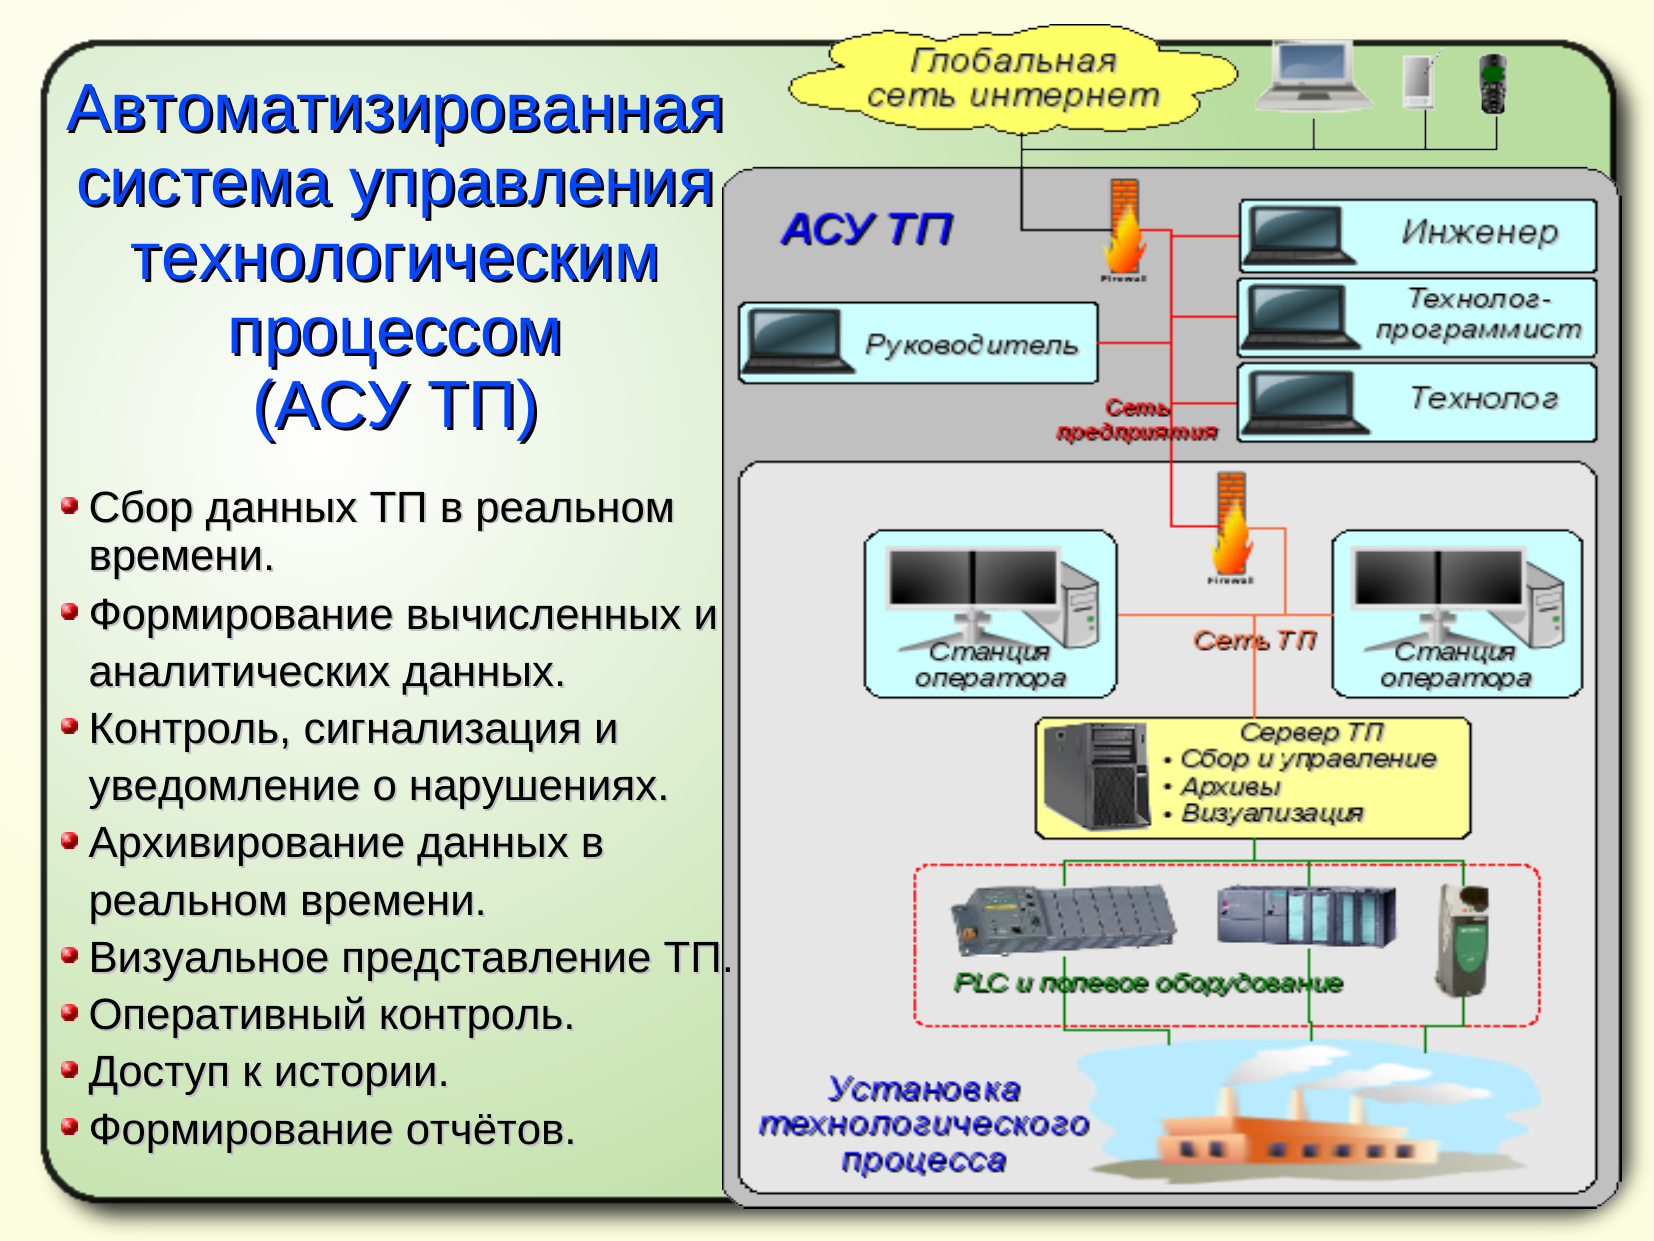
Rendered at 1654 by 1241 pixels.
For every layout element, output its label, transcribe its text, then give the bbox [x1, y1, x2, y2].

title Автоматизированная система управления технологическим процессом (АСУ ТП) [37, 44, 754, 470]
list Сбор данных ТП в реальном времени. Формирование вычисленных и аналитических данных. Контроль, сигнализация и уведомление о нарушениях. Архивирование данных в реальном времени. Визуальное представление ТП. Оперативный контроль. Доступ к истории. Формирование отчётов. [48, 483, 782, 1160]
picture [0, 0, 1654, 1241]
